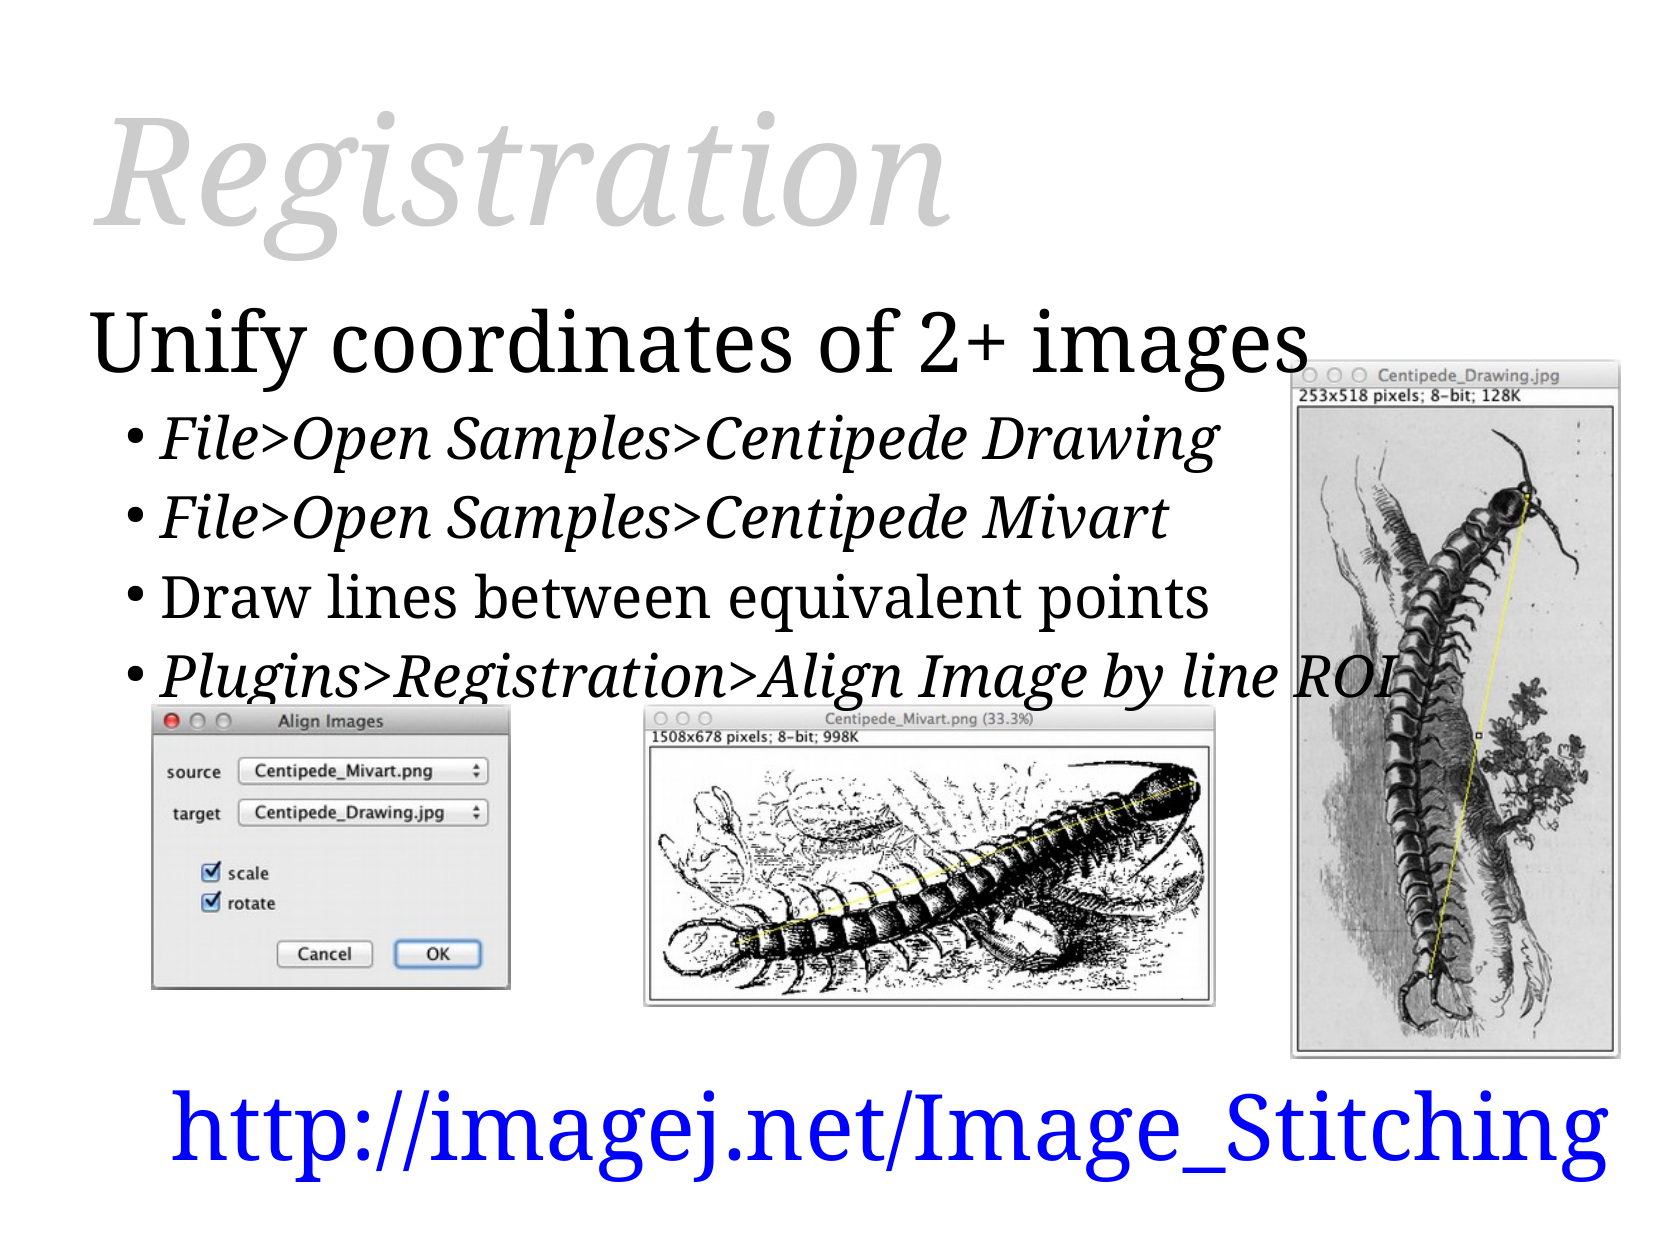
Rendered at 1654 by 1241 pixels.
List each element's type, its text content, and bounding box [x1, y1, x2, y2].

text_box Unify coordinates of 2+ images File>Open Samples>Centipede Drawing File>Open Samples>Centipede Mivart Draw lines between equivalent points Plugins>Registration>Align Image by line ROI [75, 276, 1648, 745]
picture [643, 745, 1216, 1007]
text_box Registration [81, 57, 1654, 239]
picture [151, 704, 511, 991]
picture [1290, 745, 1621, 1055]
text_box http://imagej.net/Image_Stitching [50, 1055, 1626, 1172]
